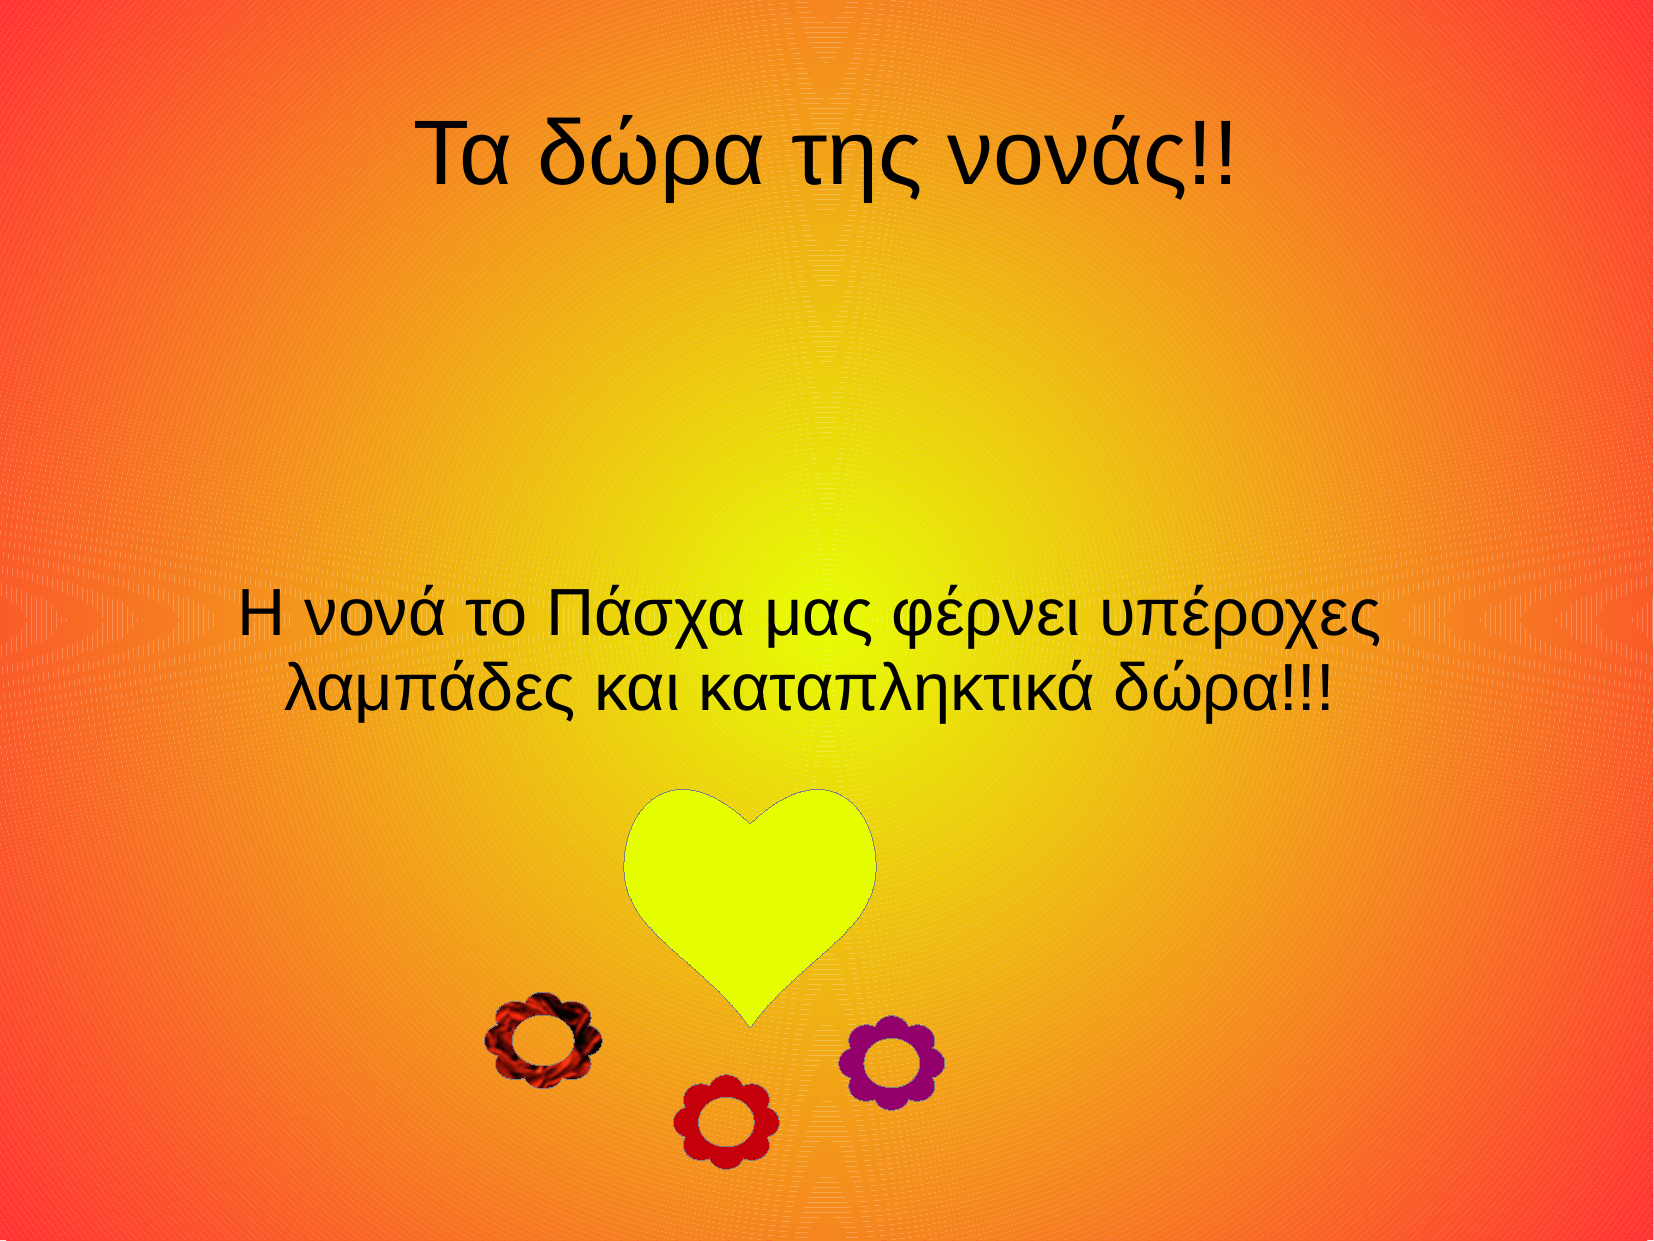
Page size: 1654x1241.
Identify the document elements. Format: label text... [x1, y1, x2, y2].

subtitle Η νονά το Πάσχα μας φέρνει υπέροχες λαμπάδες και καταπληκτικά δώρα!!! [82, 290, 1538, 1010]
text_box [838, 1015, 945, 1111]
title Τα δώρα της νονάς!! [82, 49, 1571, 257]
text_box [623, 789, 877, 1028]
text_box [484, 992, 603, 1089]
text_box [673, 1074, 780, 1170]
